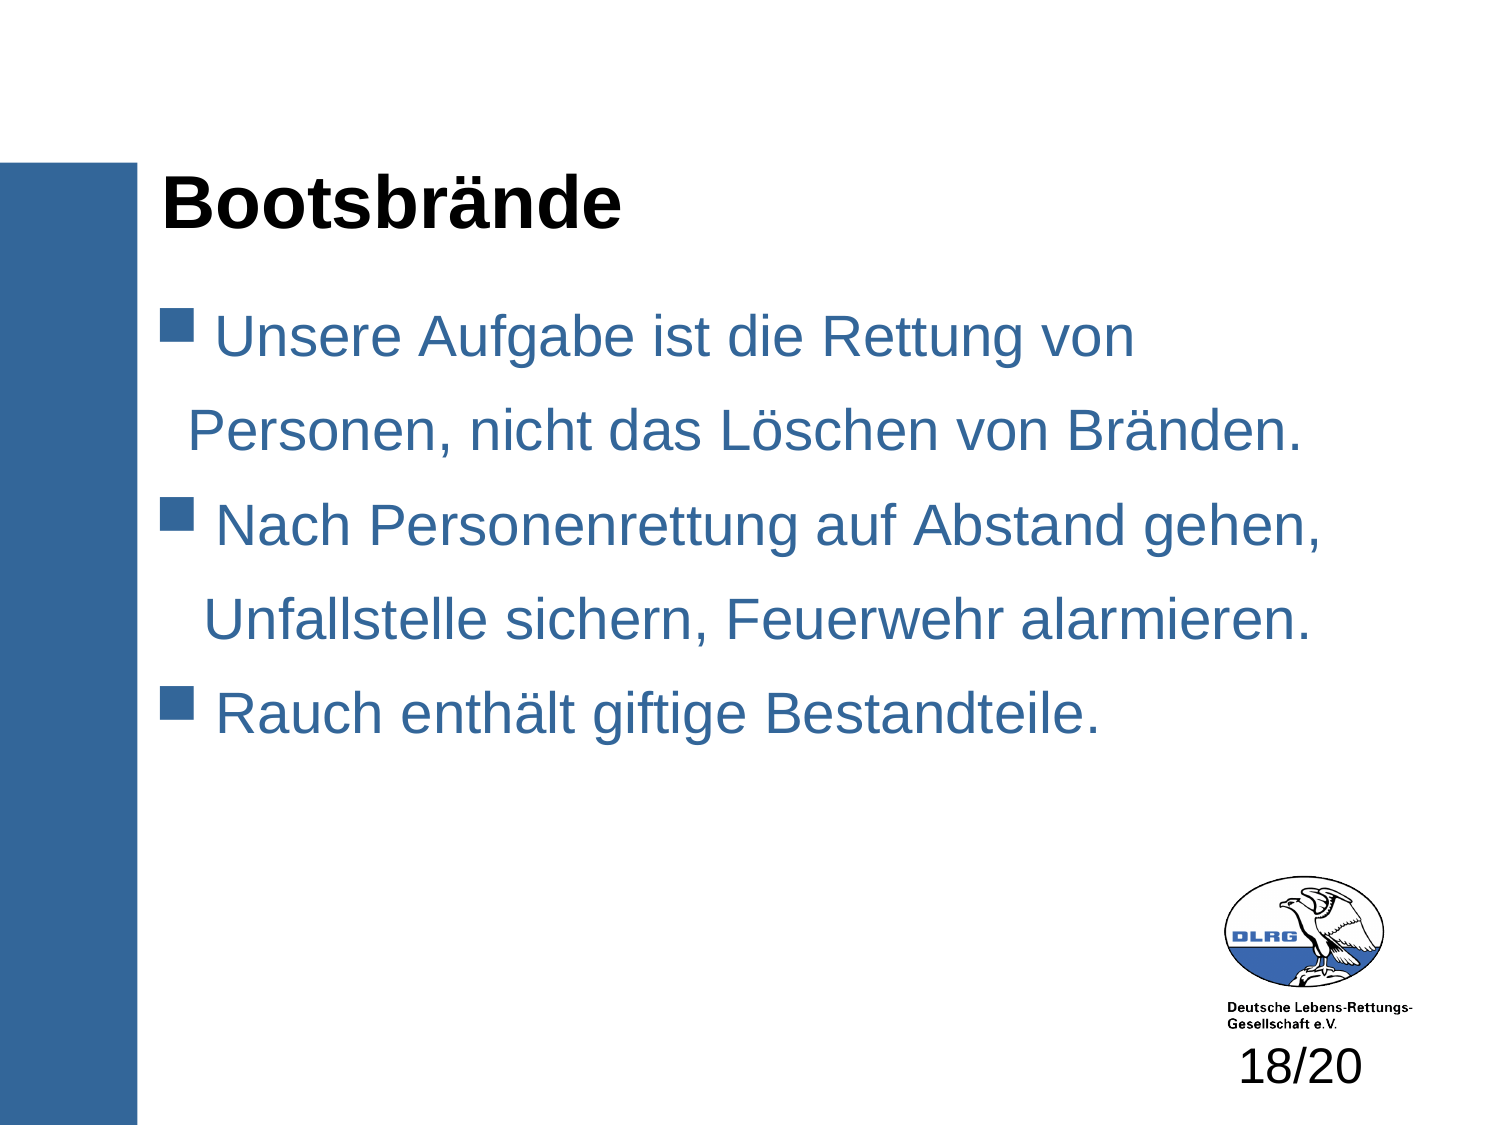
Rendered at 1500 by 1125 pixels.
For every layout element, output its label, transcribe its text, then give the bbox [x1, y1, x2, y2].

text_box <Nummer>/20 [1223, 1026, 1500, 1102]
text_box Bootsbrände [146, 138, 1440, 259]
picture [1224, 918, 1413, 1026]
text_box Unsere Aufgabe ist die Rettung von Personen, nicht das Löschen von Bränden. Nach Personenrettung auf Abstand gehen, Unfallstelle sichern, Feuerwehr alarmieren. Rauch enthält giftige Bestandteile. [140, 265, 1434, 918]
